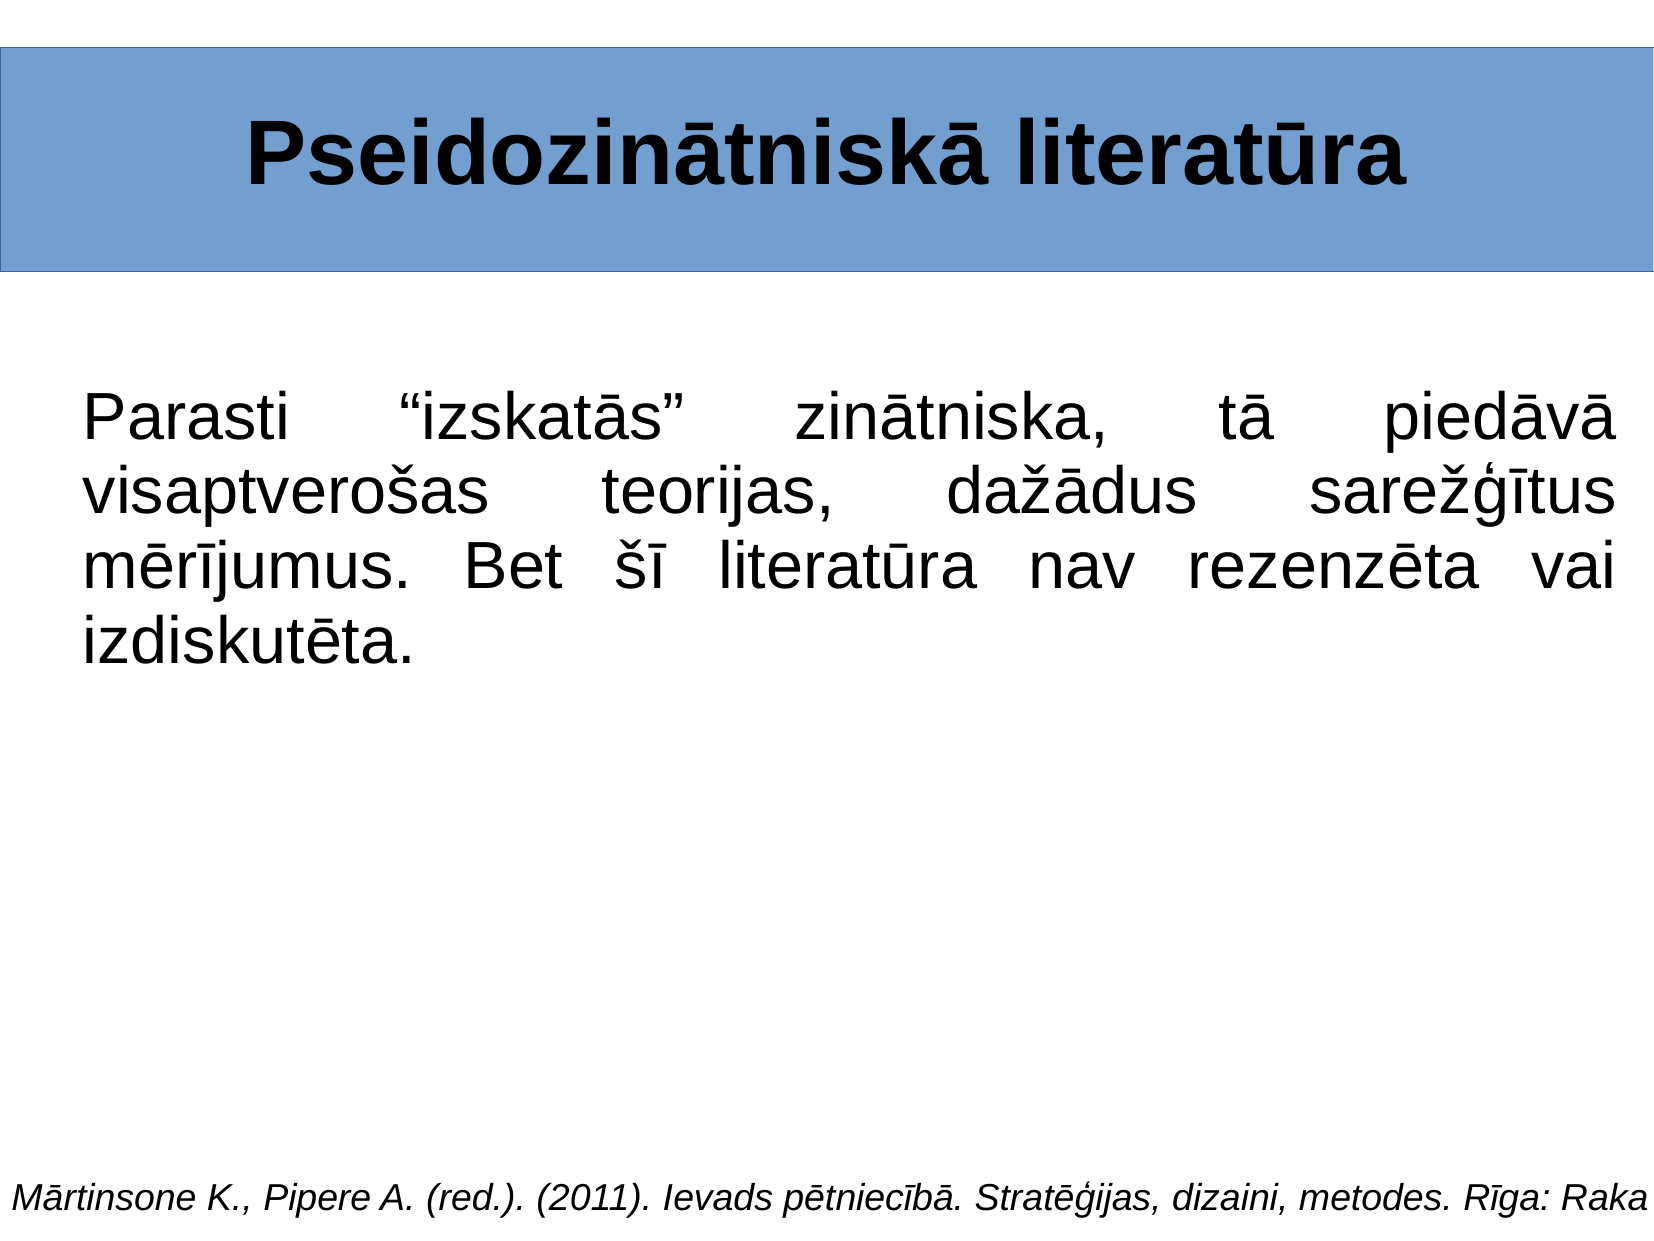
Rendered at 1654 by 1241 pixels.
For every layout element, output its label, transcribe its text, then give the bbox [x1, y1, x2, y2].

title Pseidozinātniskā literatūra [82, 49, 1571, 257]
text_box [0, 47, 1654, 272]
list Parasti “izskatās” zinātniska, tā piedāvā visaptverošas teorijas, dažādus sarežģītus mērījumus. Bet šī literatūra nav rezenzēta vai izdiskutēta. [82, 378, 1619, 1099]
text_box Mārtinsone K., Pipere A. (red.). (2011). Ievads pētniecībā. Stratēģijas, dizaini, metodes. Rīga: Raka [0, 1169, 1654, 1227]
